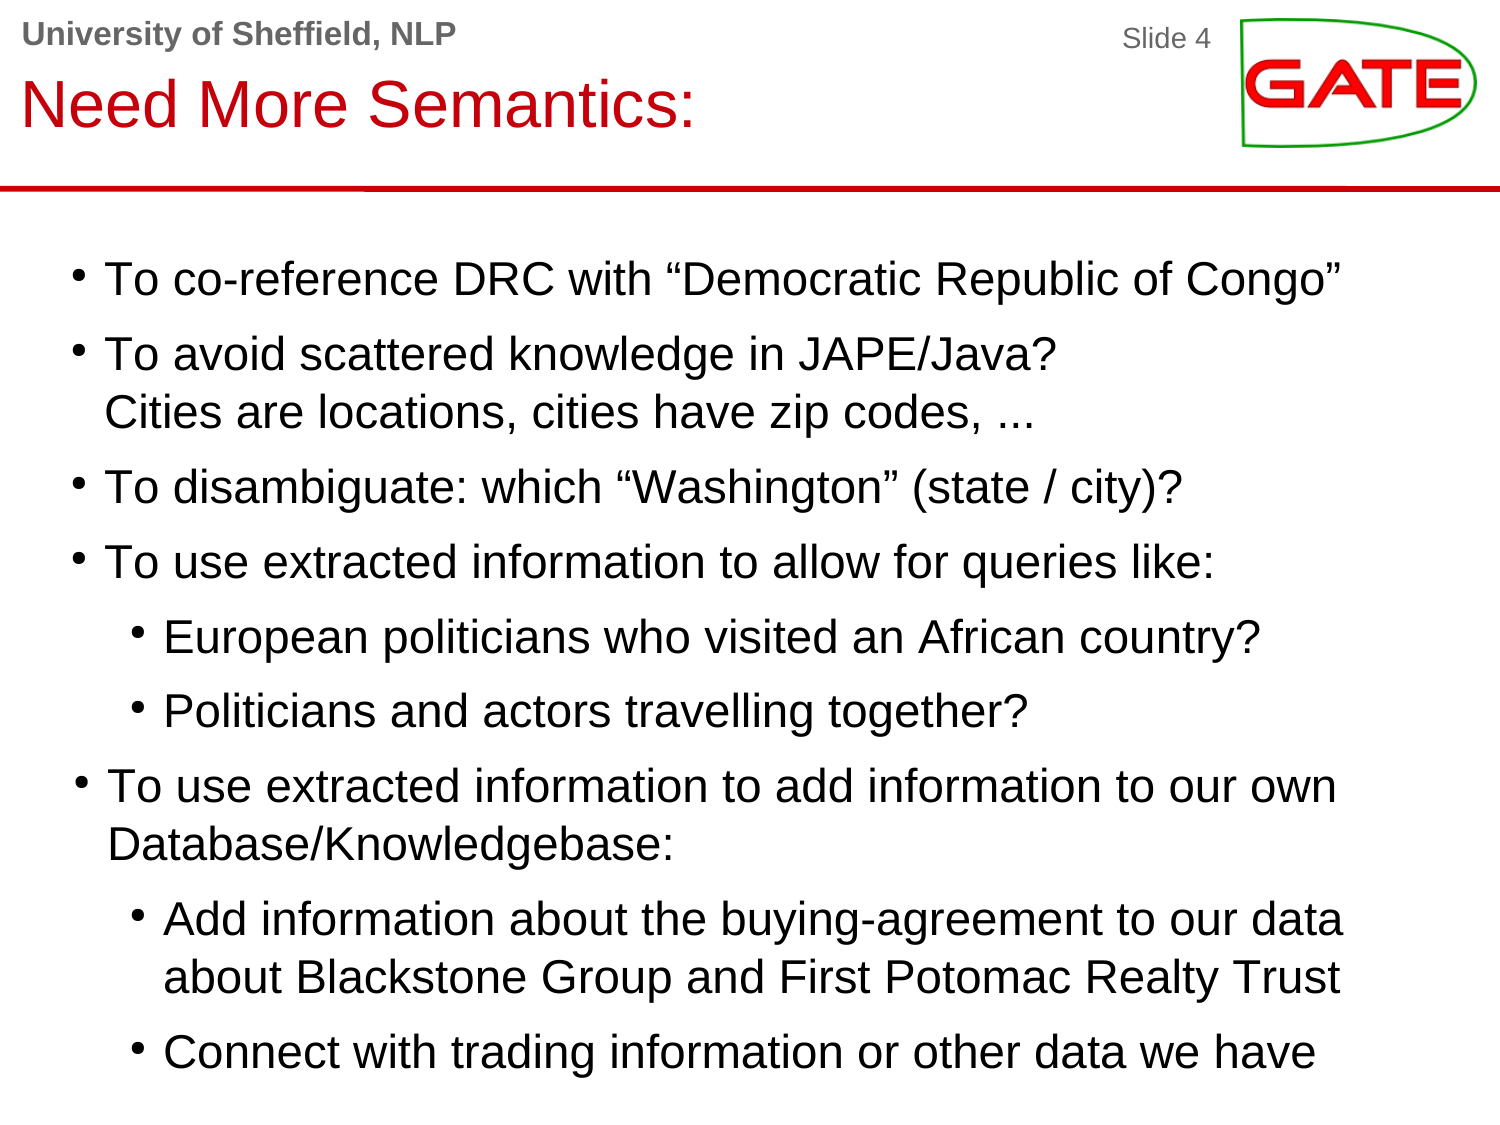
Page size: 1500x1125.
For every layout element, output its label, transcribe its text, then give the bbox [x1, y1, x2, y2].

picture [1240, 18, 1477, 148]
title Need More Semantics: [20, 44, 1240, 166]
list To co-reference DRC with “Democratic Republic of Congo” To avoid scattered knowledge in JAPE/Java? Cities are locations, cities have zip codes, ... To disambiguate: which “Washington” (state / city)? To use extracted information to allow for queries like: European politicians who visited an African country? Politicians and actors travelling together? To use extracted information to add information to our own Database/Knowledgebase: Add information about the buying-agreement to our data about Blackstone Group and First Potomac Realty Trust Connect with trading information or other data we have [17, 246, 1471, 1087]
